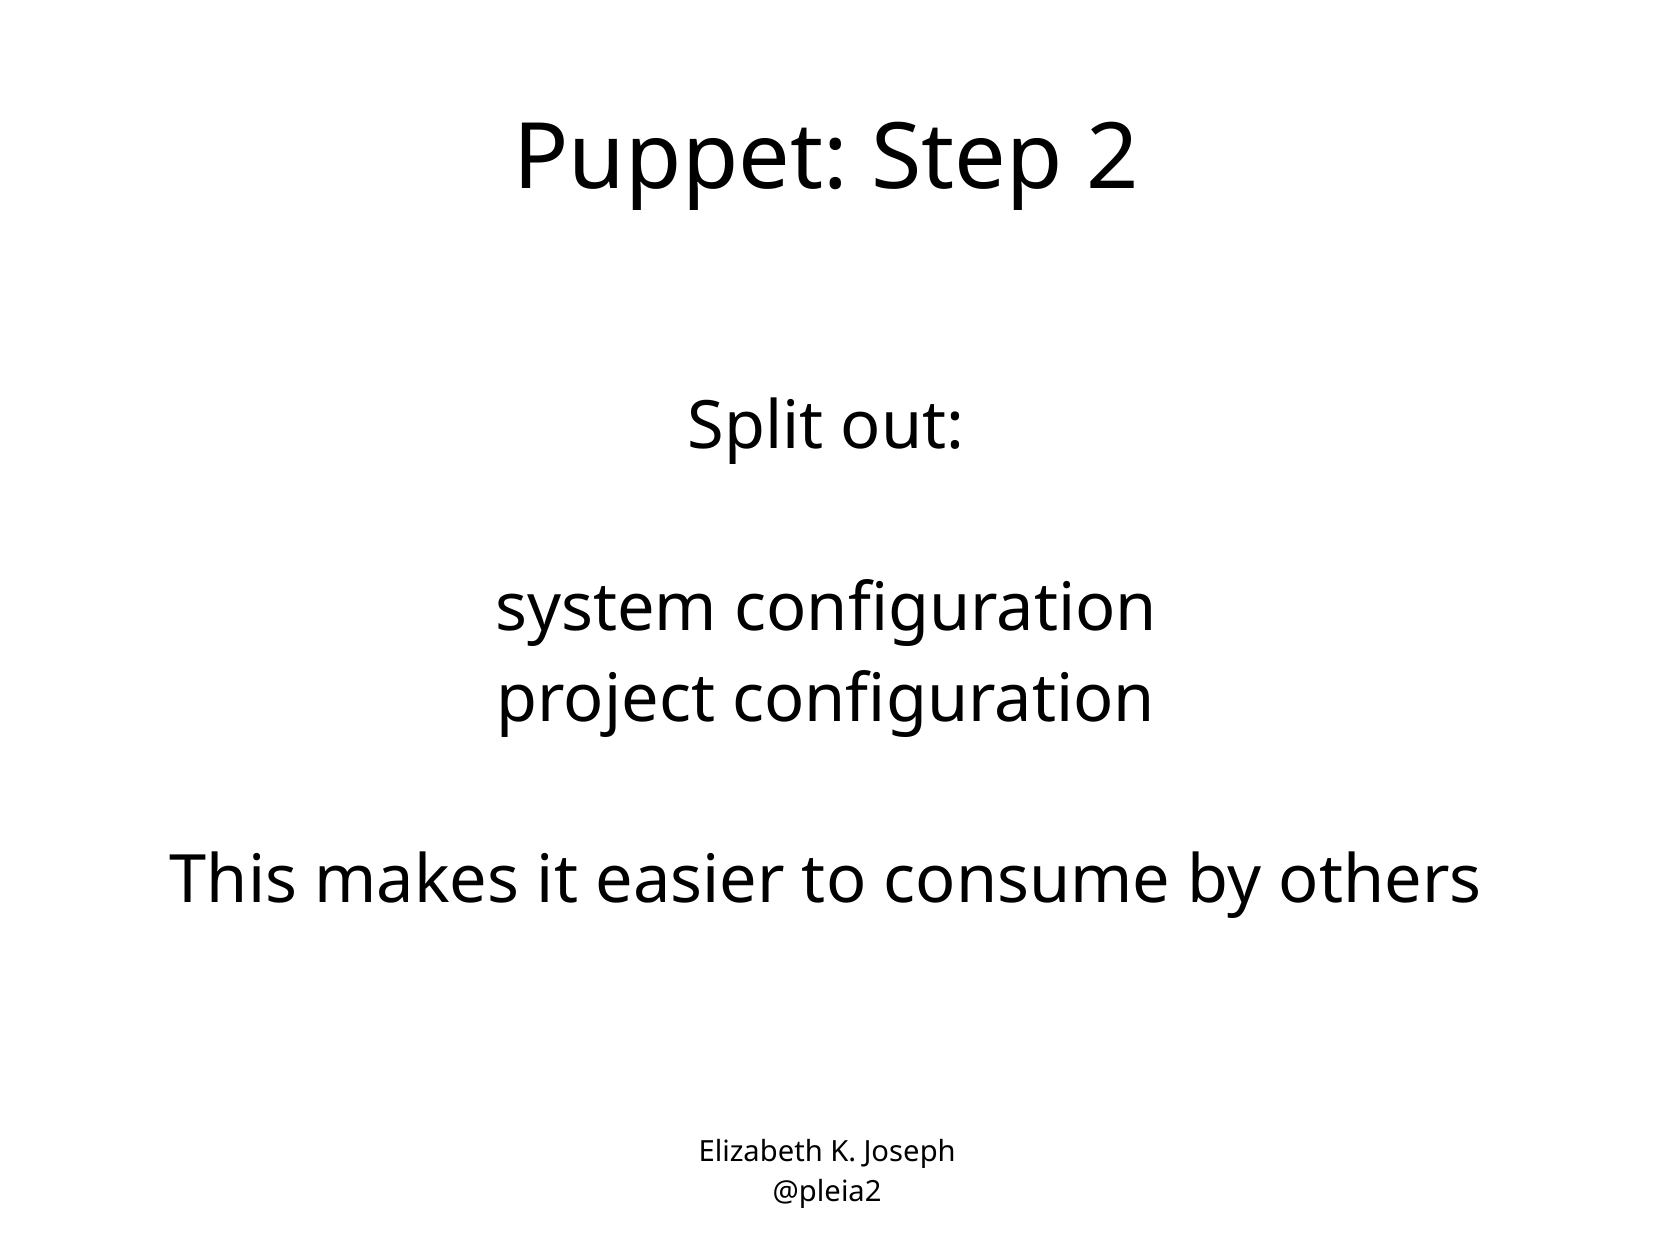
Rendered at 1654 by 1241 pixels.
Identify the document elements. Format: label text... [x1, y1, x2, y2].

subtitle Split out: system configuration project configuration This makes it easier to consume by others [82, 290, 1571, 1010]
title Puppet: Step 2 [82, 49, 1571, 257]
